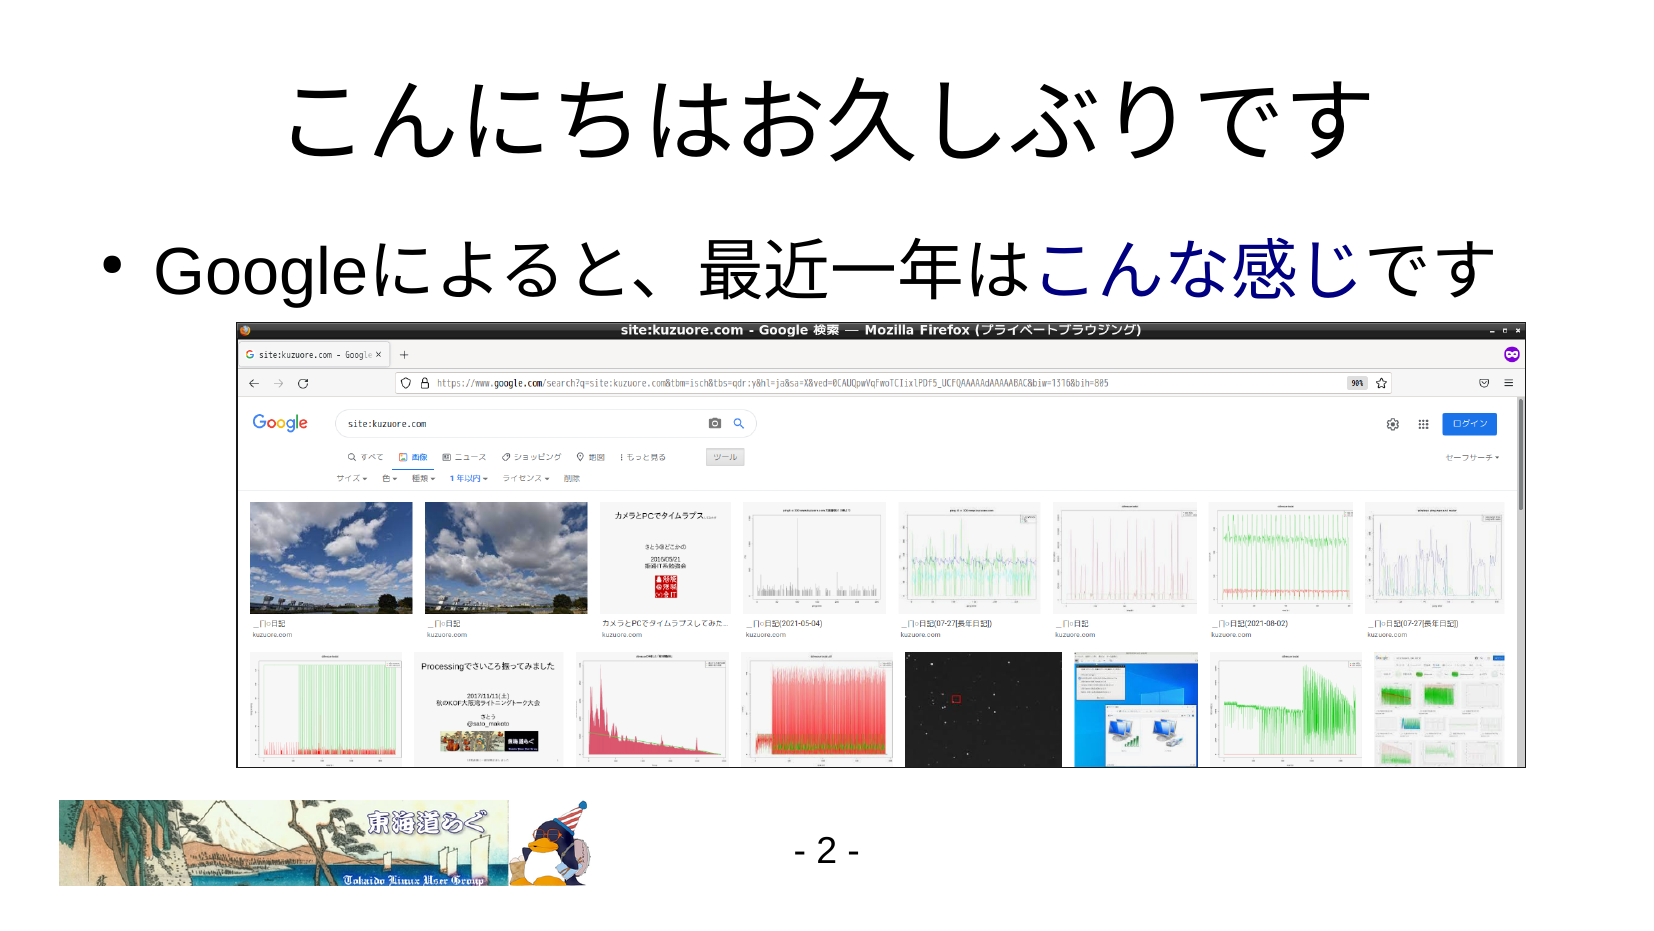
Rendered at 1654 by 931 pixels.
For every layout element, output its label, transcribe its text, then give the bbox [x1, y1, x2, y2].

list Googleによると、最近一年はこんな感じです [82, 217, 1571, 758]
title こんにちはお久しぶりです [82, 37, 1571, 193]
picture [59, 800, 591, 886]
text_box - <番号> - [703, 815, 950, 886]
picture [236, 322, 1526, 768]
